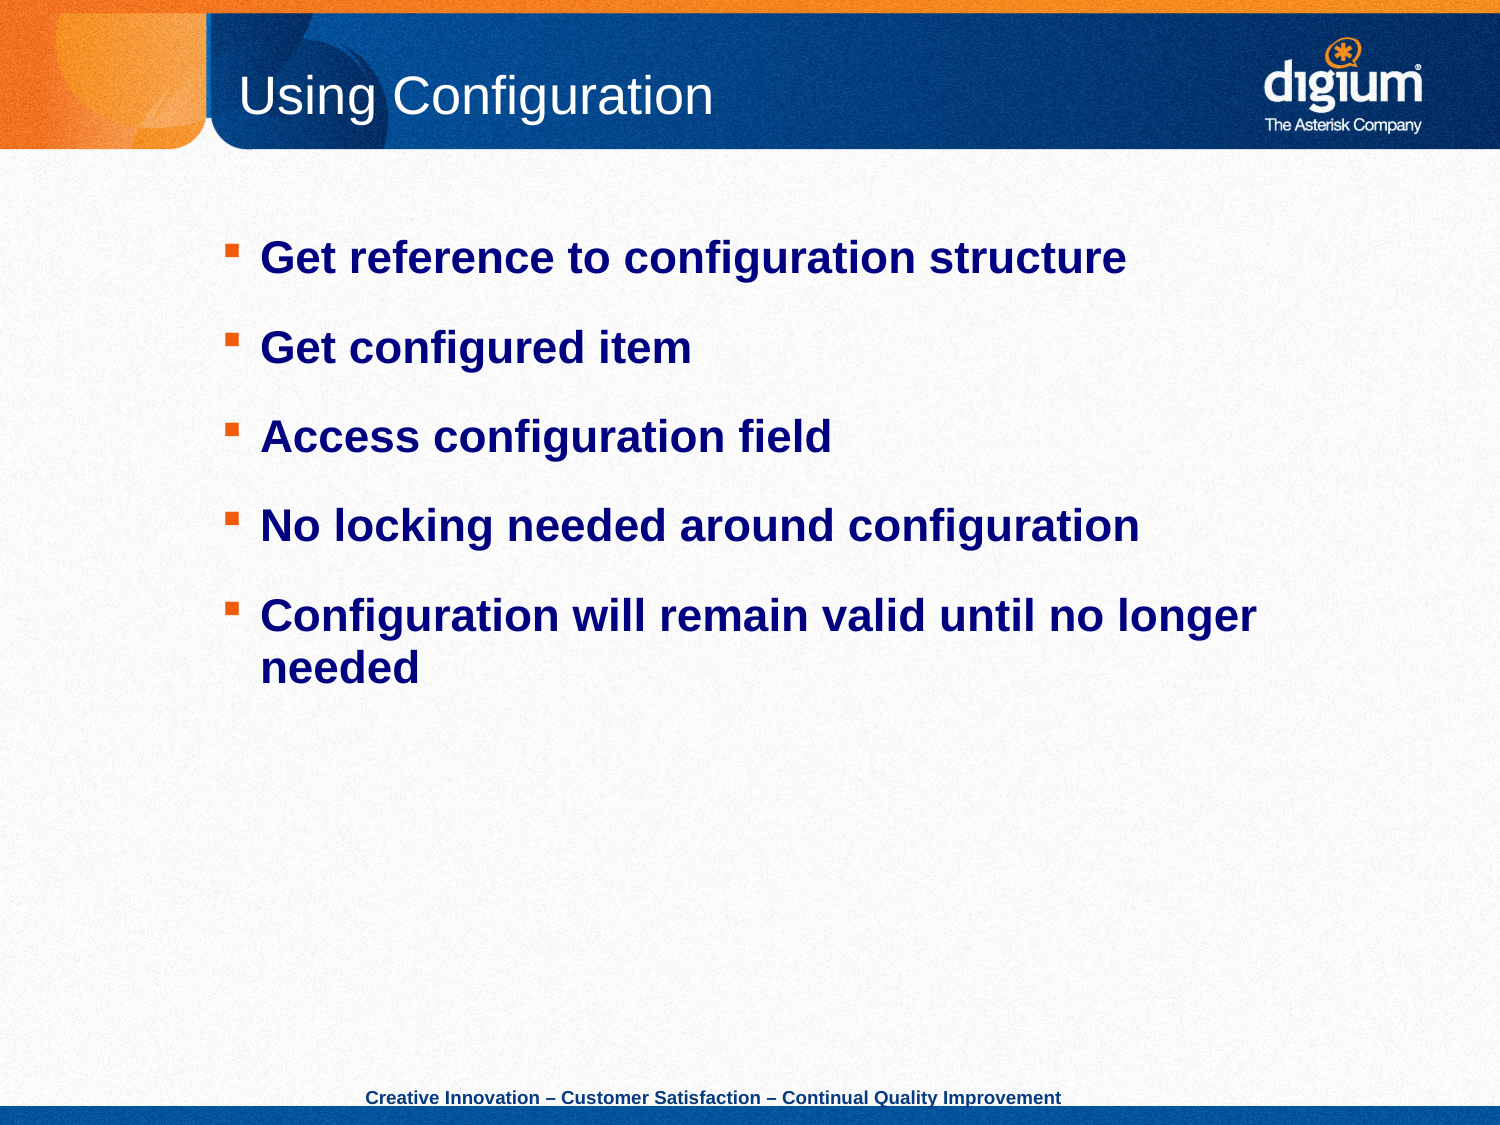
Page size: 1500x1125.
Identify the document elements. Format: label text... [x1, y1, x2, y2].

title Using Configuration [238, 27, 1243, 127]
picture [0, 0, 1500, 1125]
list Get reference to configuration structure Get configured item Access configuration field No locking needed around configuration Configuration will remain valid until no longer needed [206, 224, 1301, 967]
